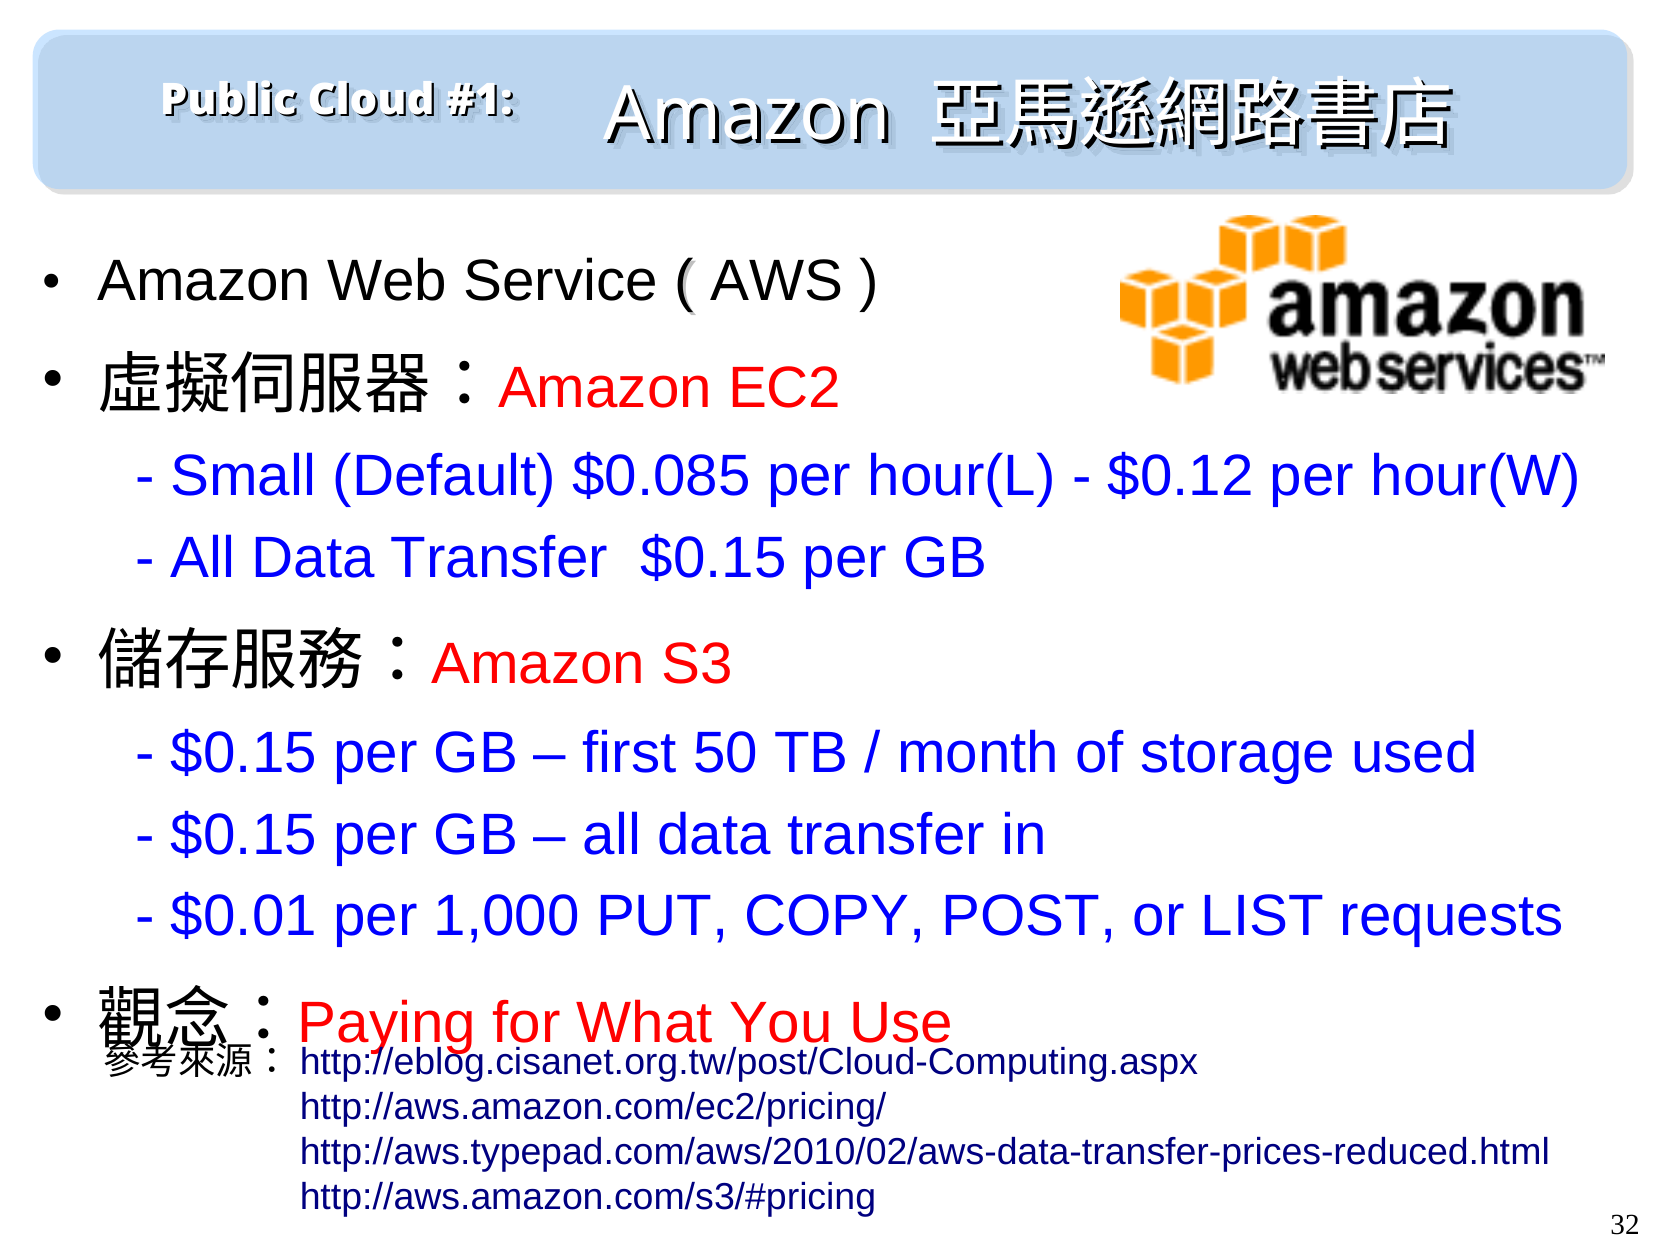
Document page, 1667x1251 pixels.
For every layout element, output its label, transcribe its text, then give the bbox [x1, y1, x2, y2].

text_box 參考來源：http://eblog.cisanet.org.tw/post/Cloud-Computing.aspx http://aws.amazon.com/ec2/pricing/ http://aws.typepad.com/aws/2010/02/aws-data-transfer-prices-reduced.html http://aws.amazon.com/s3/#pricing [88, 1029, 1654, 1225]
list Amazon Web Service ( AWS ) 虛擬伺服器：Amazon EC2 - Small (Default) $0.085 per hour(L) - $0.12 per hour(W) - All Data Transfer $0.15 per GB 儲存服務：Amazon S3 - $0.15 per GB – first 50 TB / month of storage used - $0.15 per GB – all data transfer in - $0.01 per 1,000 PUT, COPY, POST, or LIST requests 觀念：Paying for What You Use [41, 248, 1607, 1069]
text_box Public Cloud #1: Amazon 亞馬遜網路書店 [32, 29, 1628, 190]
picture [1120, 215, 1605, 248]
